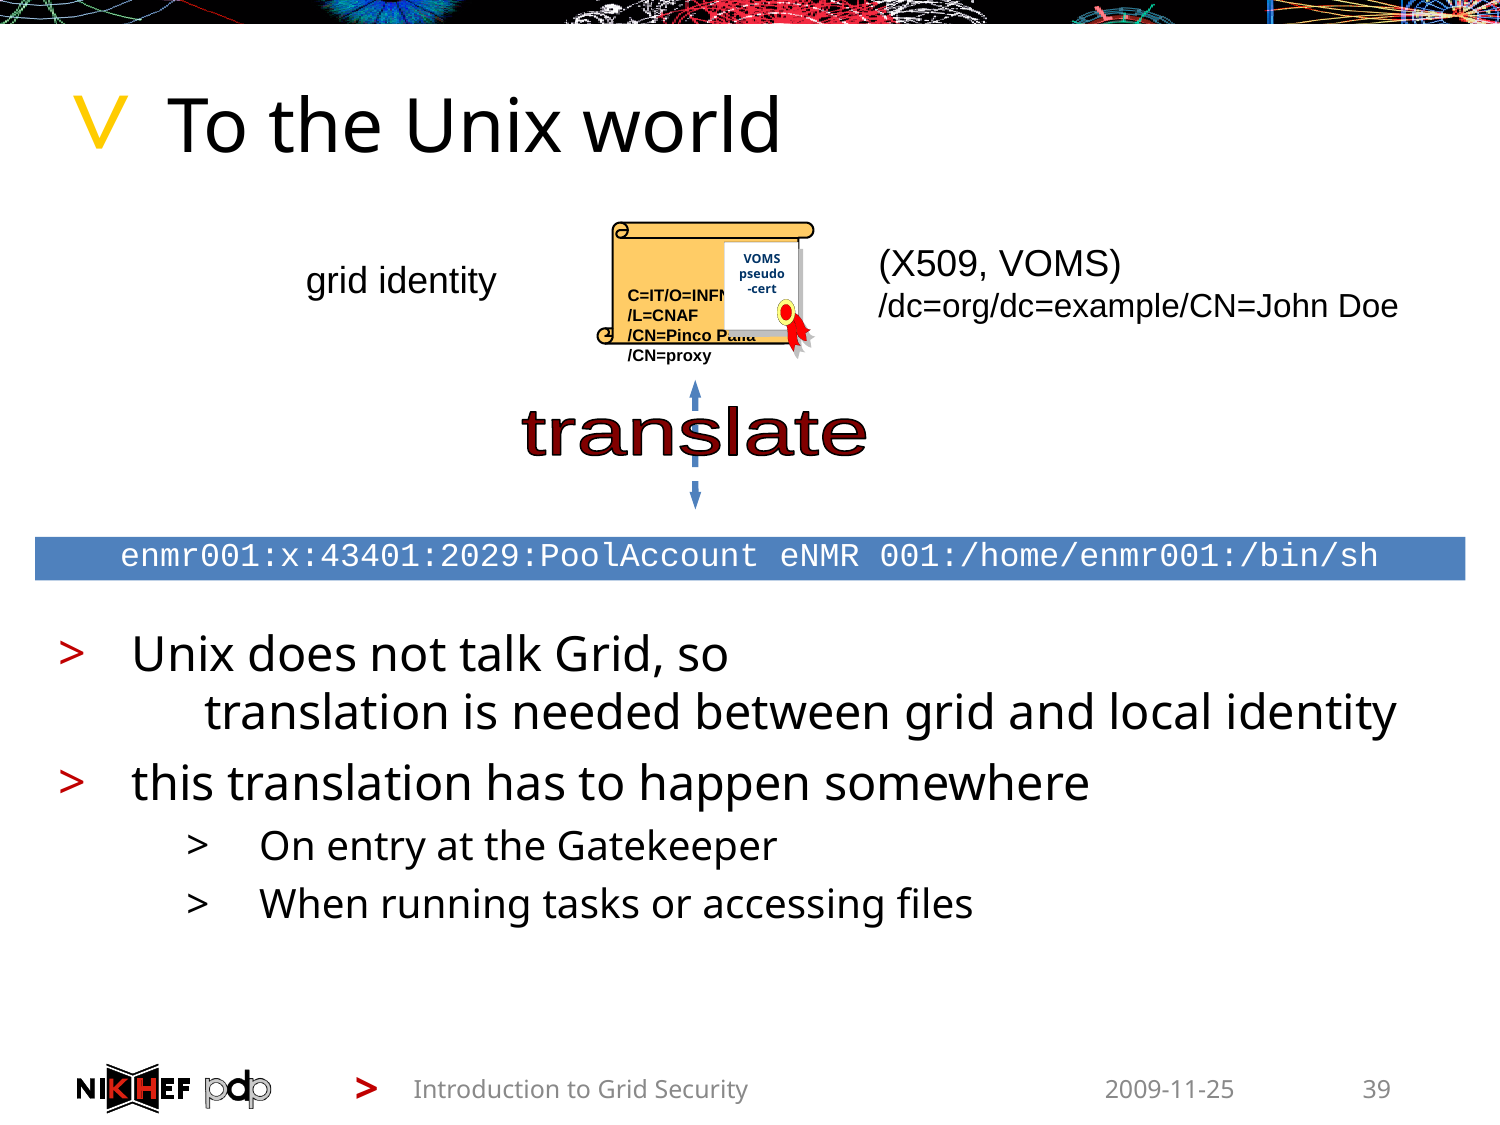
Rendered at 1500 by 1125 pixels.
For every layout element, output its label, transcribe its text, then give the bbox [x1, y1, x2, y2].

text_box C=IT/O=INFN /L=CNAF /CN=Pinco Palla /CN=proxy [597, 222, 814, 344]
text_box (X509, VOMS) /dc=org/dc=example/CN=John Doe [863, 231, 1452, 332]
text_box translate [795, 411, 819, 456]
text_box 40 [1347, 1066, 1426, 1102]
text_box VOMS pseudo-cert [722, 243, 802, 311]
text_box grid identity [222, 248, 581, 309]
text_box translate [522, 411, 546, 456]
text_box translate [822, 419, 866, 456]
text_box translate [552, 419, 575, 455]
picture [719, 236, 820, 365]
text_box 2009-11-25 [1089, 1066, 1266, 1103]
text_box translate [633, 419, 672, 455]
text_box enmr001:x:43401:2029:PoolAccount eNMR 001:/home/enmr001:/bin/sh [35, 536, 1466, 581]
text_box translate [747, 419, 794, 456]
title To the Unix world [152, 56, 1426, 188]
text_box translate [729, 406, 738, 455]
text_box translate [580, 419, 628, 456]
text_box Introduction to Grid Security [398, 1066, 938, 1103]
list Unix does not talk Grid, so translation is needed between grid and local identity this translation has to happen somewhere On entry at the Gatekeeper When running tasks or accessing files [43, 615, 1454, 987]
text_box translate [680, 419, 720, 456]
